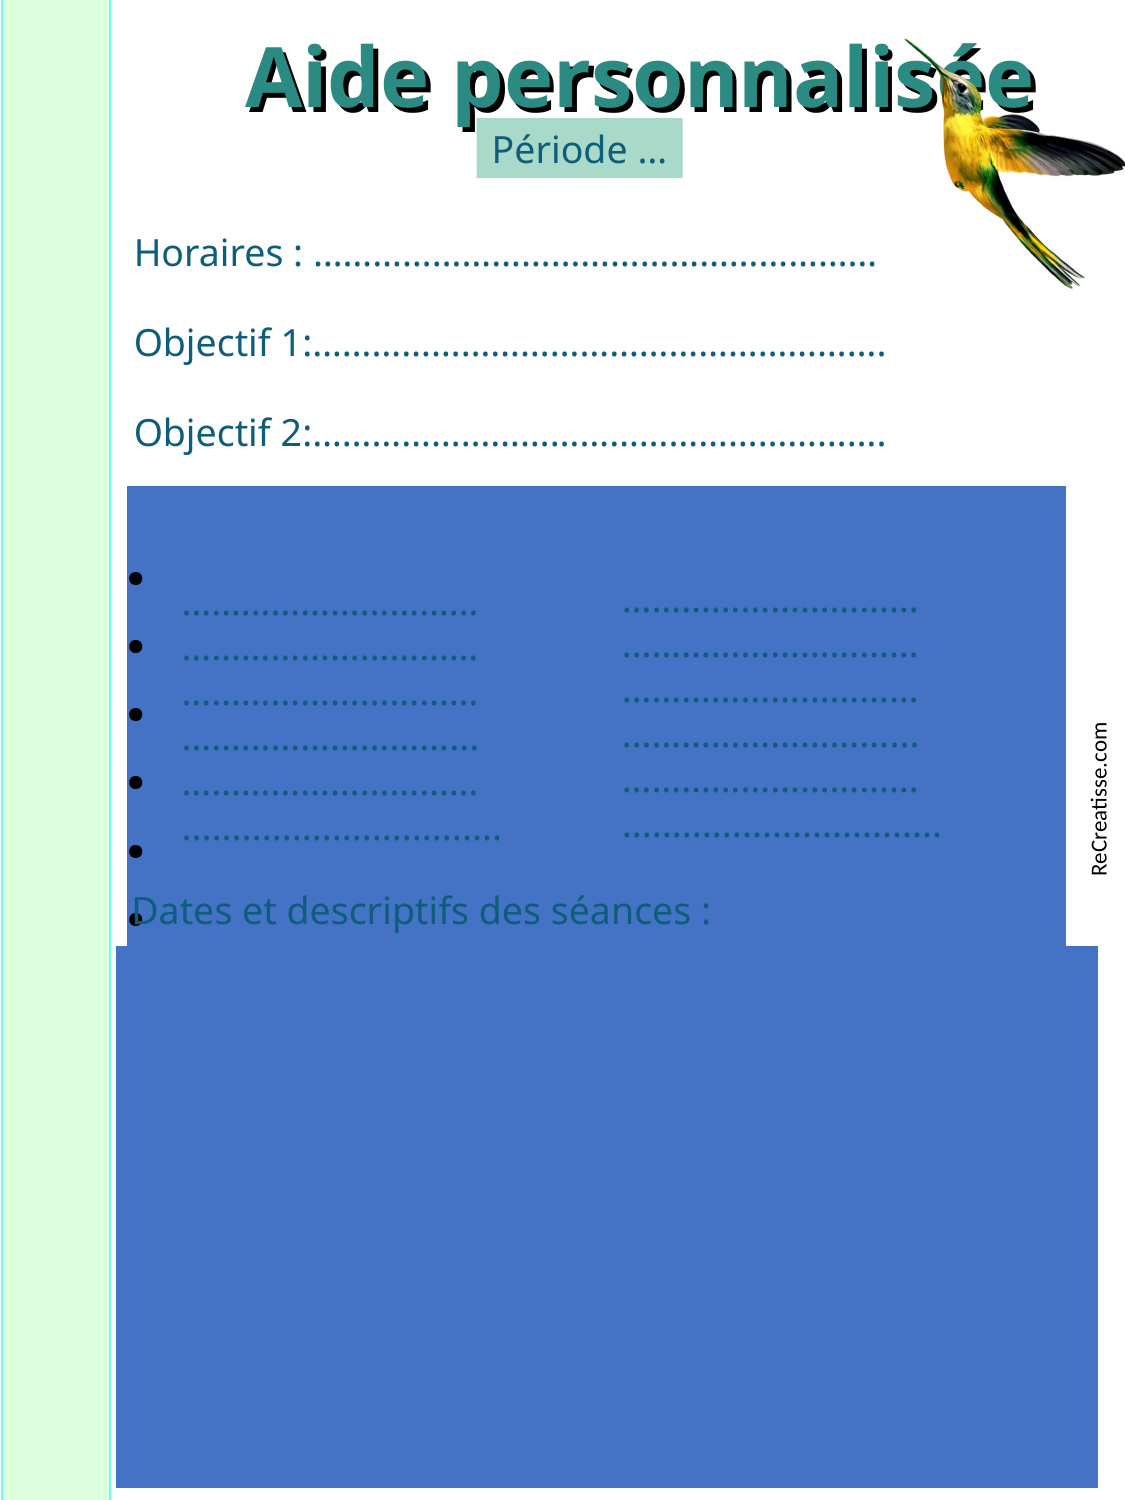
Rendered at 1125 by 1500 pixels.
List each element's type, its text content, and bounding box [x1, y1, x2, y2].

table_cell [116, 1217, 365, 1285]
table_cell [127, 939, 596, 946]
text_box ………………………… ………………………… ………………………… ………………………... ………………………… ................................ [607, 522, 1125, 853]
table_header [596, 486, 1066, 546]
table_header [365, 946, 1098, 1014]
table_cell [116, 1149, 365, 1217]
table_cell [365, 1285, 1098, 1352]
table_cell [127, 546, 596, 879]
text_box Aide personnalisée [230, 17, 1050, 132]
table_header [127, 486, 596, 546]
table_cell [116, 1285, 365, 1352]
table_cell [116, 1082, 365, 1149]
table_cell [116, 1014, 365, 1082]
text_box Dates et descriptifs des séances : [116, 879, 737, 939]
table_cell [365, 1082, 1098, 1149]
table_cell [365, 1149, 1098, 1217]
table_cell [596, 853, 1066, 946]
text_box Horaires : ………………………………………………… Objectif 1:…………………………………………………. Objectif 2:…………………………………………………. [119, 222, 903, 642]
table_cell [596, 546, 607, 570]
text_box [2, 0, 110, 1500]
table_cell [116, 1352, 365, 1420]
table_cell [365, 1420, 1098, 1488]
text_box Période … [477, 132, 683, 178]
table_cell [365, 1352, 1098, 1420]
text_box ReCreatisse.com [1076, 853, 1119, 891]
table_cell [116, 1420, 365, 1488]
table_cell [365, 1217, 1098, 1285]
table_header [116, 946, 365, 1014]
table_cell [365, 1014, 1098, 1082]
text_box ………………………… ………………………… ………………………… ………………………... ………………………… ................................ [167, 570, 729, 855]
picture [904, 38, 1125, 289]
